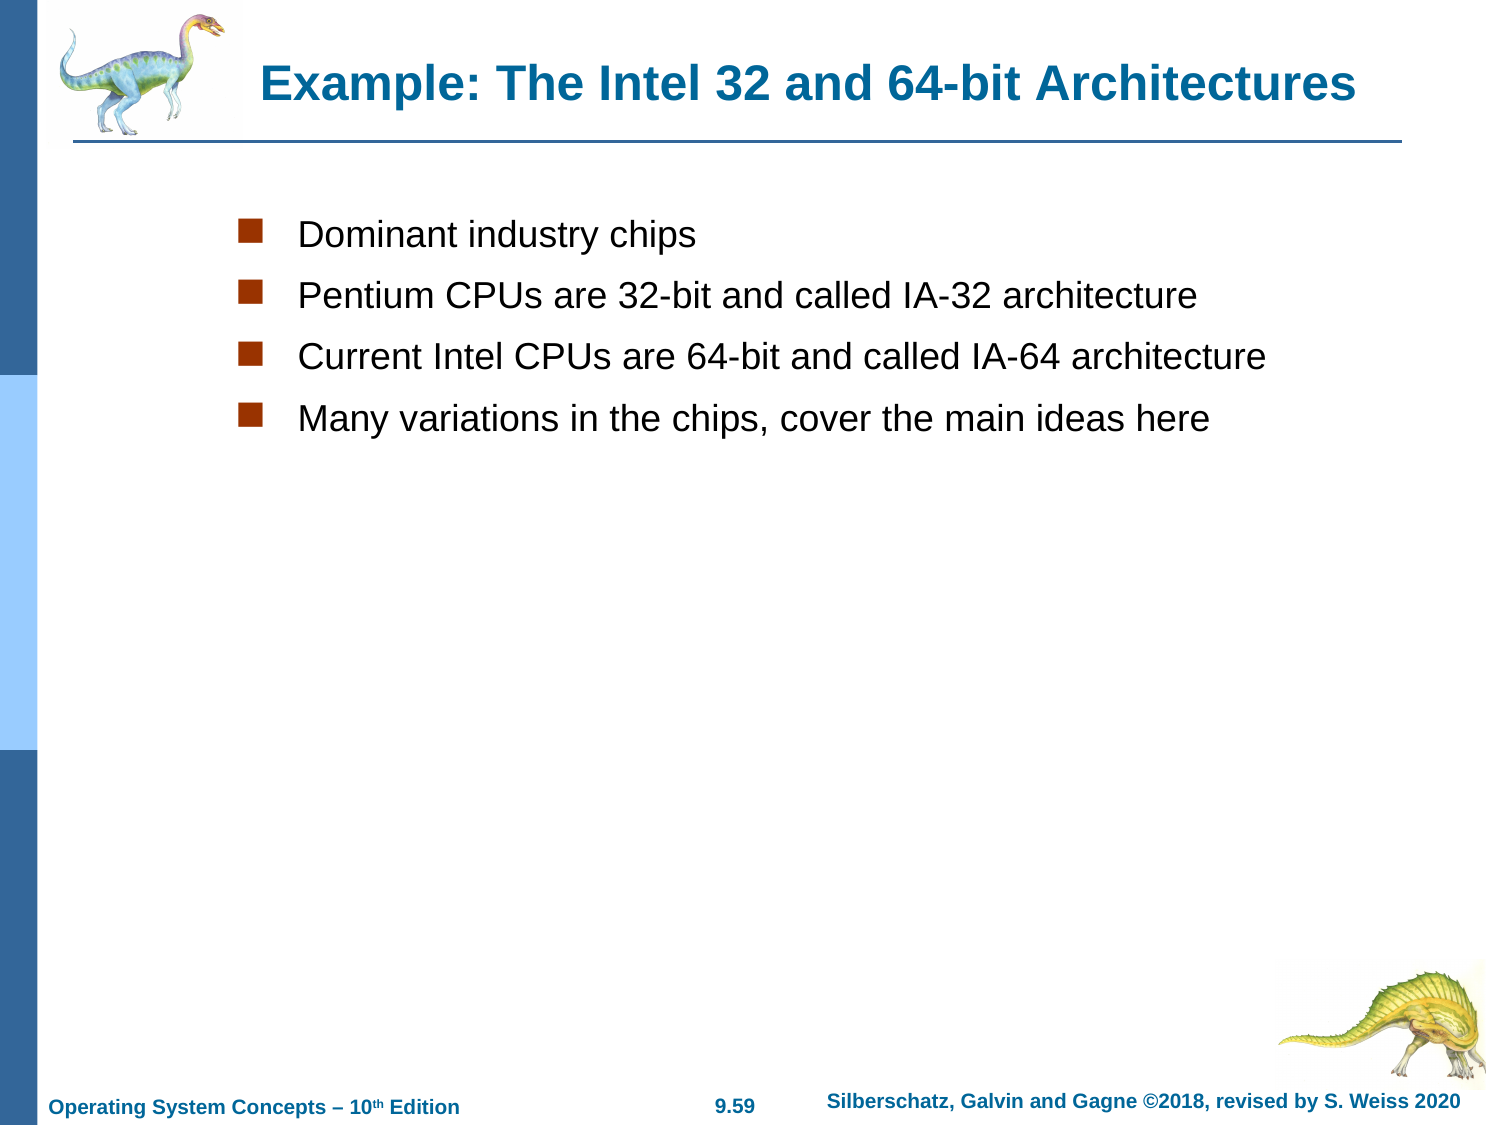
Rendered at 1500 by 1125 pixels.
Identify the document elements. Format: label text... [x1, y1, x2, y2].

list Dominant industry chips Pentium CPUs are 32-bit and called IA-32 architecture Current Intel CPUs are 64-bit and called IA-64 architecture Many variations in the chips, cover the main ideas here [226, 202, 1372, 946]
title Example: The Intel 32 and 64-bit Architectures [184, 23, 1433, 118]
picture [46, 0, 243, 149]
picture [1275, 959, 1486, 1090]
